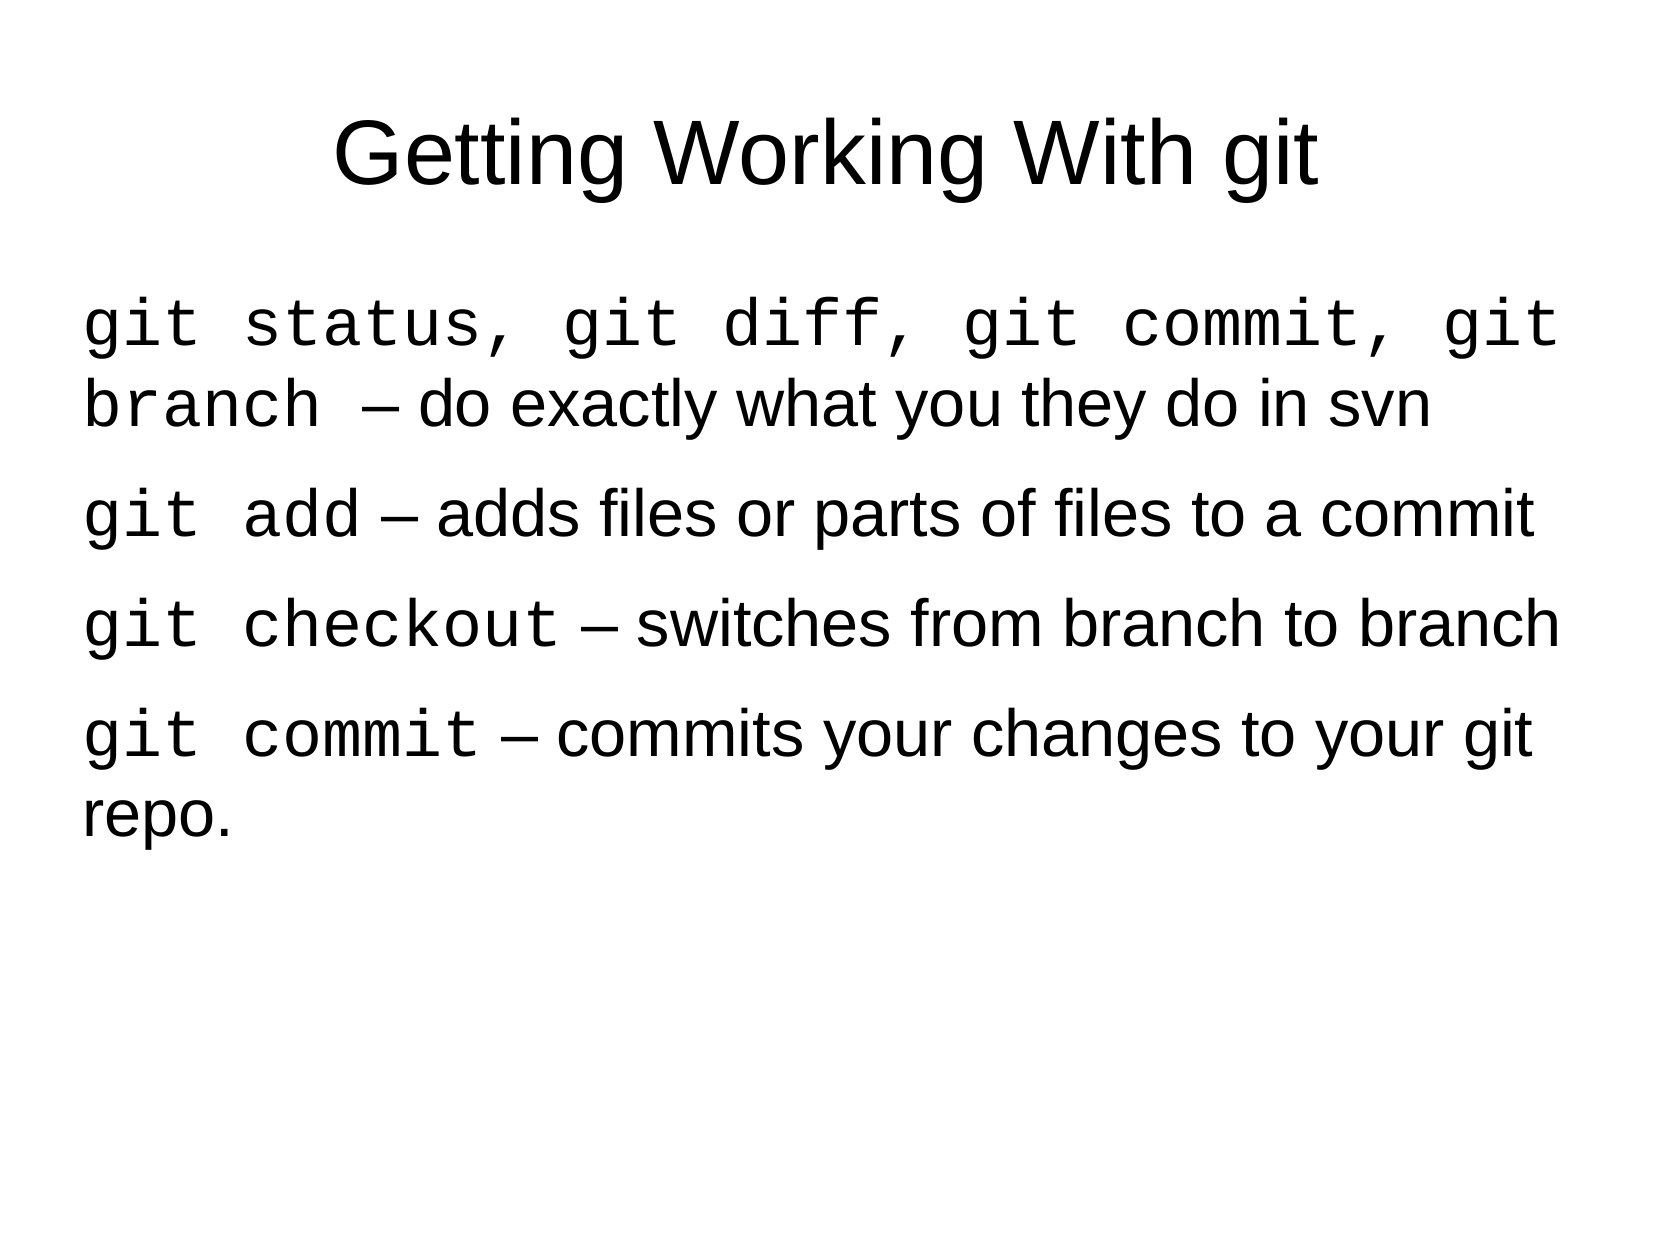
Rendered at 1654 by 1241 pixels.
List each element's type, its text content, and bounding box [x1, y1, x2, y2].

list git status, git diff, git commit, git branch – do exactly what you they do in svn git add – adds files or parts of files to a commit git checkout – switches from branch to branch git commit – commits your changes to your git repo. [82, 290, 1571, 1094]
title Getting Working With git [82, 49, 1571, 257]
